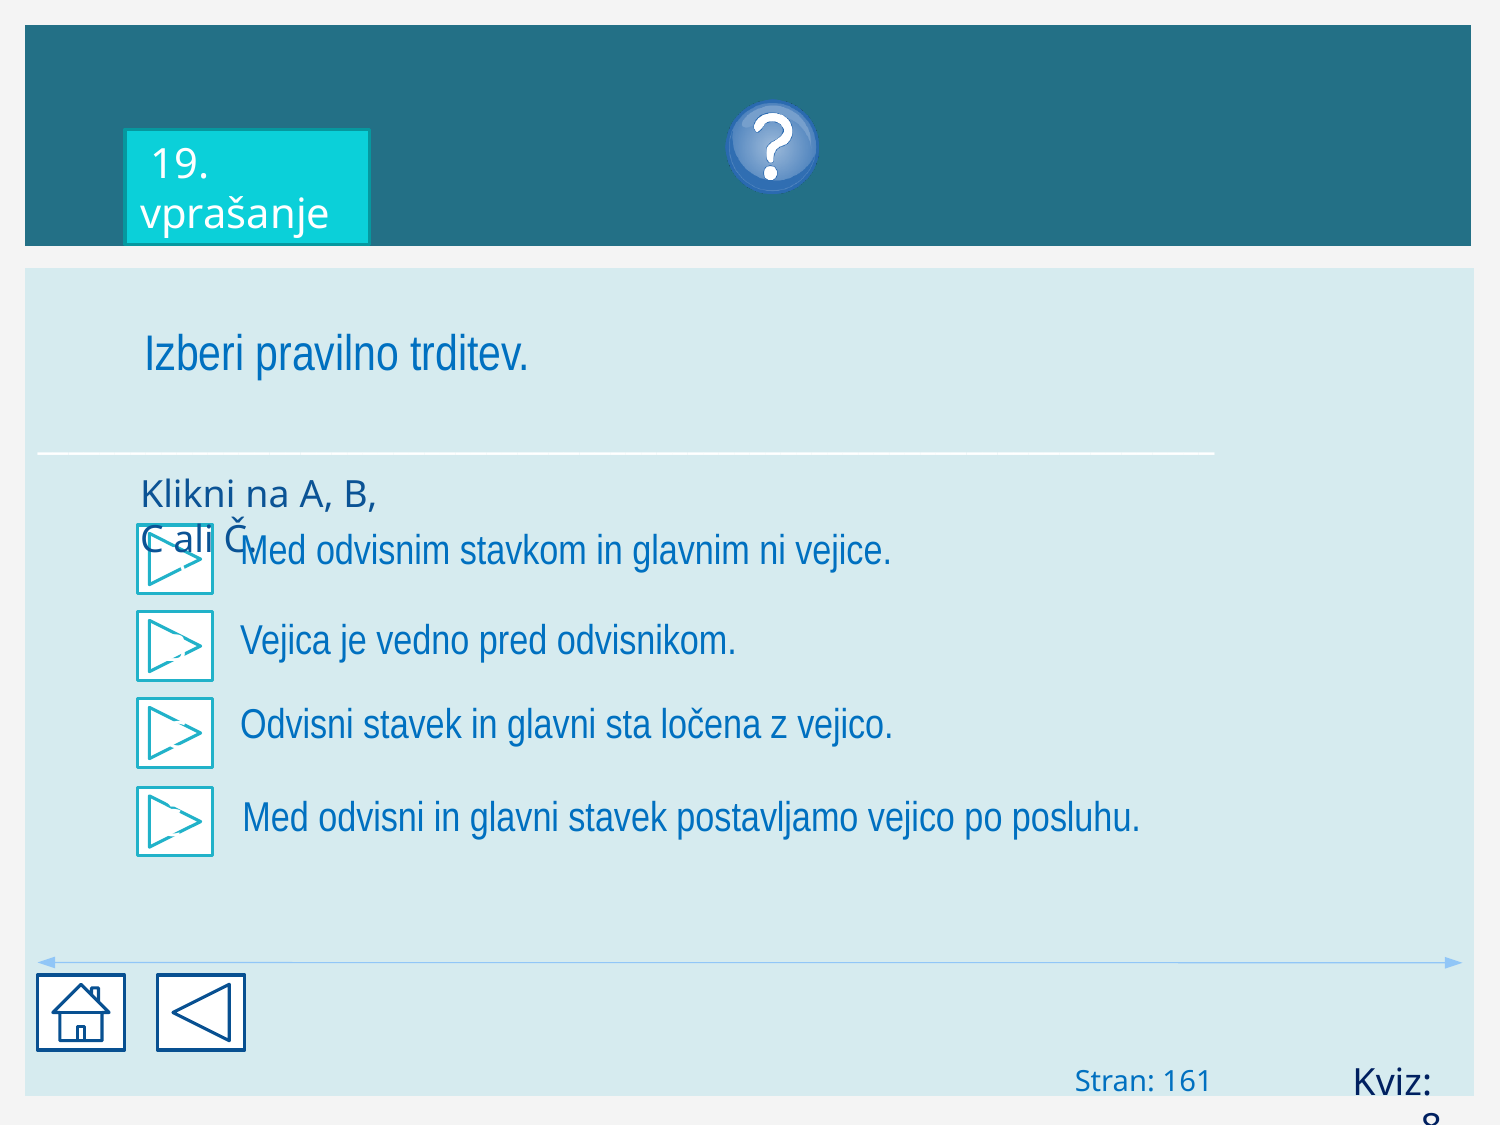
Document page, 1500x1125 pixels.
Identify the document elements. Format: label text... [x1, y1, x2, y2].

text_box C [137, 698, 213, 768]
text_box 19. vprašanje [125, 129, 370, 195]
text_box Klikni na A, B, C ali Č. [125, 466, 413, 524]
text_box Stran: 161 [975, 1055, 1313, 1106]
text_box ____________________________________________________________________________ [22, 404, 1488, 466]
text_box Med odvisni in glavni stavek postavljamo vejico po posluhu. [227, 781, 1353, 848]
picture [725, 100, 819, 194]
text_box Med odvisnim stavkom in glavnim ni vejice. [225, 515, 1351, 581]
text_box [1426, 1116, 1435, 1124]
text_box Kviz: 8 [1337, 1050, 1475, 1111]
text_box Vejica je vedno pred odvisnikom. [225, 605, 1351, 671]
text_box [0, 0, 1500, 1125]
text_box Odvisni stavek in glavni sta ločena z vejico. [225, 689, 1351, 755]
text_box A [137, 524, 213, 594]
text_box B [137, 611, 213, 681]
text_box Izberi pravilno trditev. [129, 313, 1367, 389]
text_box Č. [137, 787, 213, 856]
